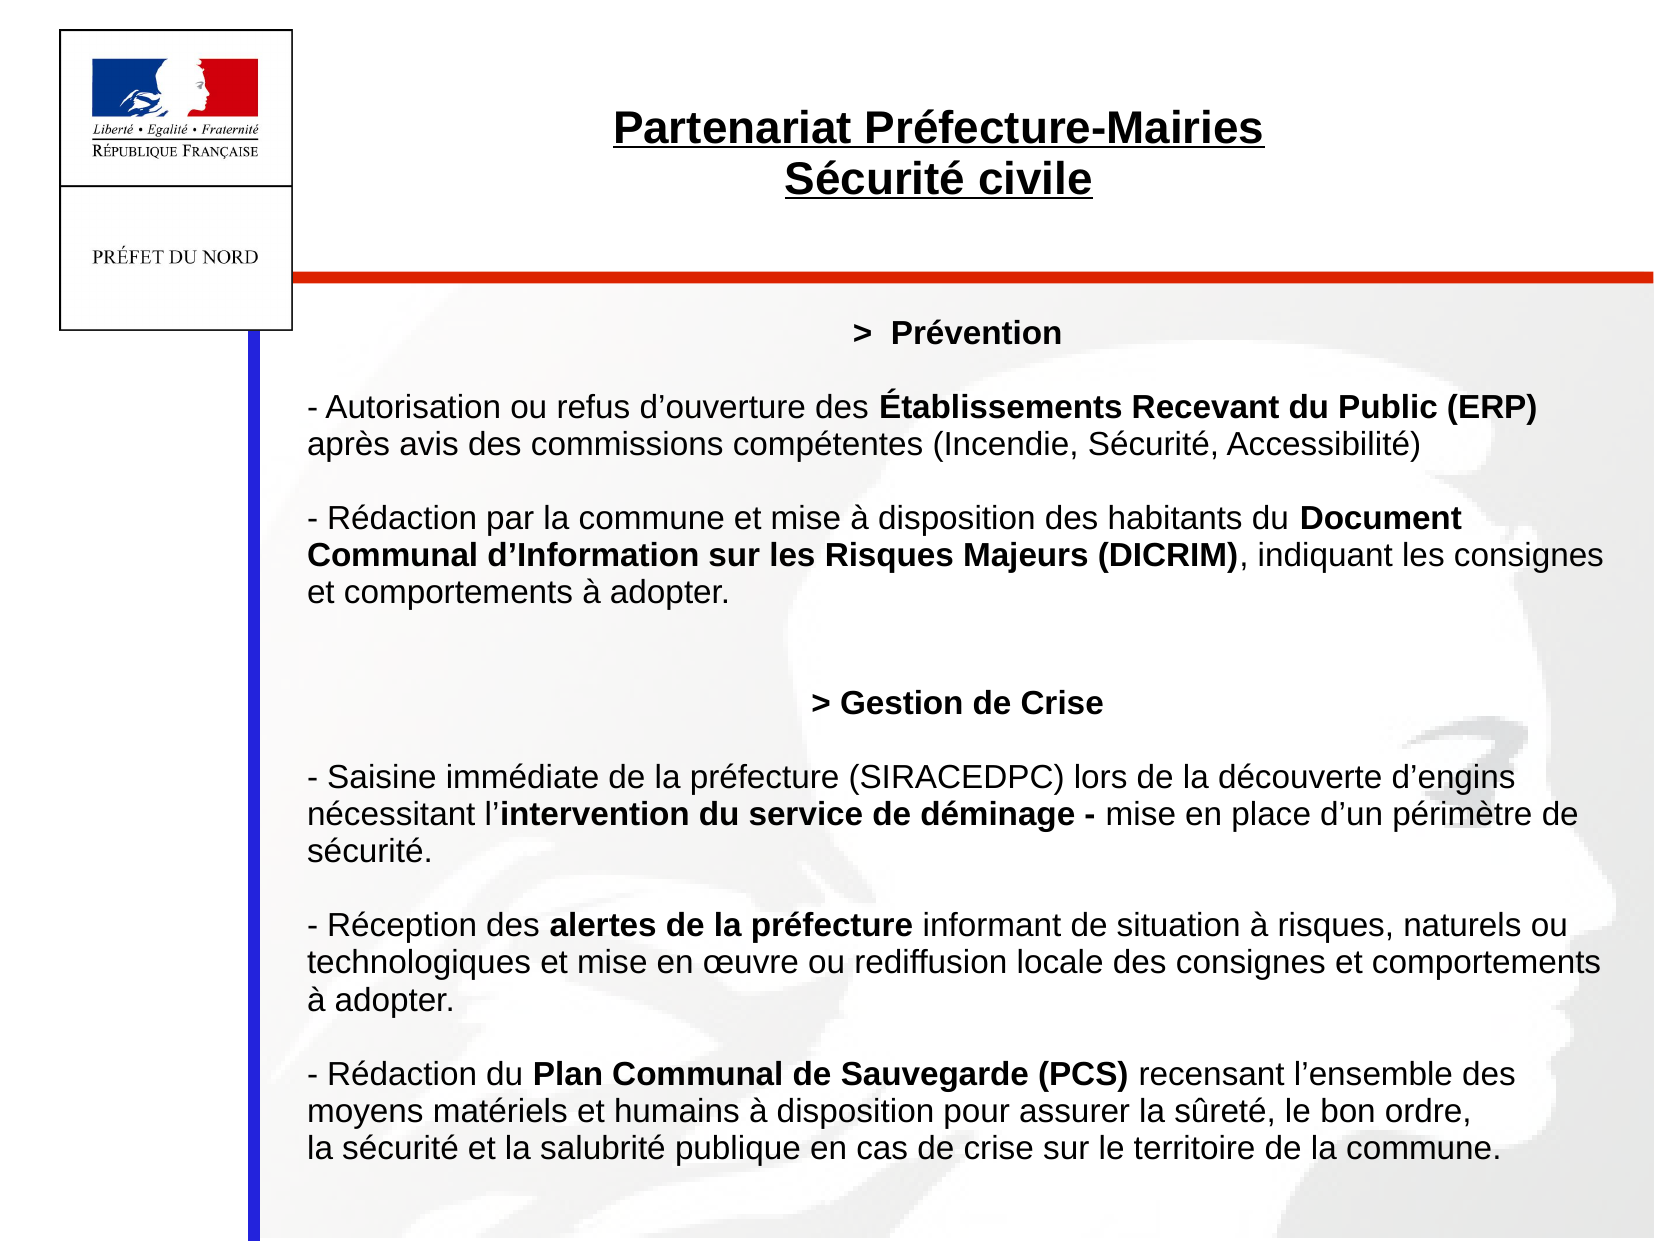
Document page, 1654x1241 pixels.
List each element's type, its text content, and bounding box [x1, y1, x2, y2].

text_box [248, 331, 260, 1241]
subtitle > Prévention - Autorisation ou refus d’ouverture des Établissements Recevant du Public (ERP) après avis des commissions compétentes (Incendie, Sécurité, Accessibilité) - Rédaction par la commune et mise à disposition des habitants du Document Communal d’Information sur les Risques Majeurs (DICRIM), indiquant les consignes et comportements à adopter. > Gestion de Crise - Saisine immédiate de la préfecture (SIRACEDPC) lors de la découverte d’engins nécessitant l’intervention du service de déminage - mise en place d’un périmètre de sécurité. - Réception des alertes de la préfecture informant de situation à risques, naturels ou technologiques et mise en œuvre ou rediffusion locale des consignes et comportements à adopter. - Rédaction du Plan Communal de Sauvegarde (PCS) recensant l’ensemble des moyens matériels et humains à disposition pour assurer la sûreté, le bon ordre, la sécurité et la salubrité publique en cas de crise sur le territoire de la commune. [307, 307, 1609, 1211]
picture [59, 29, 1654, 1238]
text_box [293, 271, 1654, 284]
title Partenariat Préfecture-Mairies Sécurité civile [307, 49, 1571, 257]
